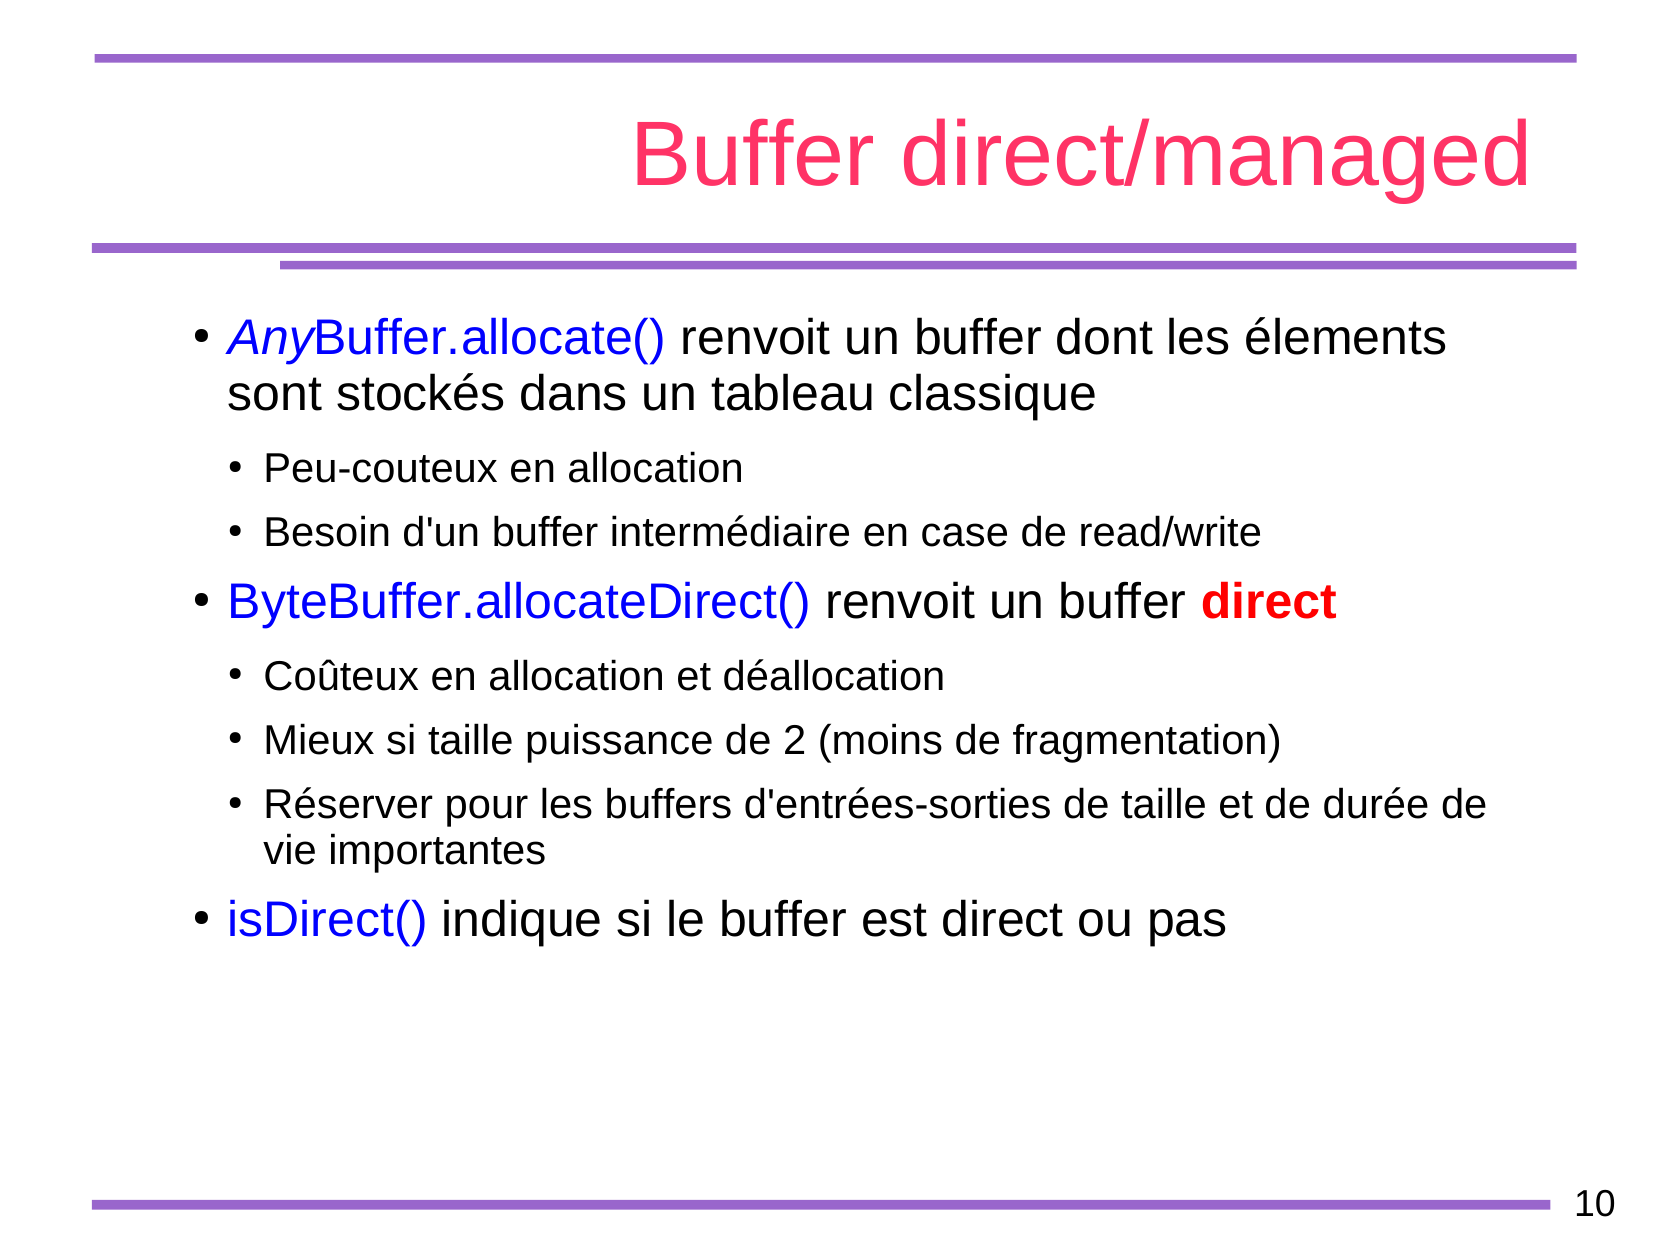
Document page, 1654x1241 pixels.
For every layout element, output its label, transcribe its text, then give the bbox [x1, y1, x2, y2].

list AnyBuffer.allocate() renvoit un buffer dont les élements sont stockés dans un tableau classique Peu-couteux en allocation Besoin d'un buffer intermédiaire en case de read/write ByteBuffer.allocateDirect() renvoit un buffer direct Coûteux en allocation et déallocation Mieux si taille puissance de 2 (moins de fragmentation) Réserver pour les buffers d'entrées-sorties de taille et de durée de vie importantes isDirect() indique si le buffer est direct ou pas [121, 309, 1534, 1162]
title Buffer direct/managed [121, 49, 1534, 257]
